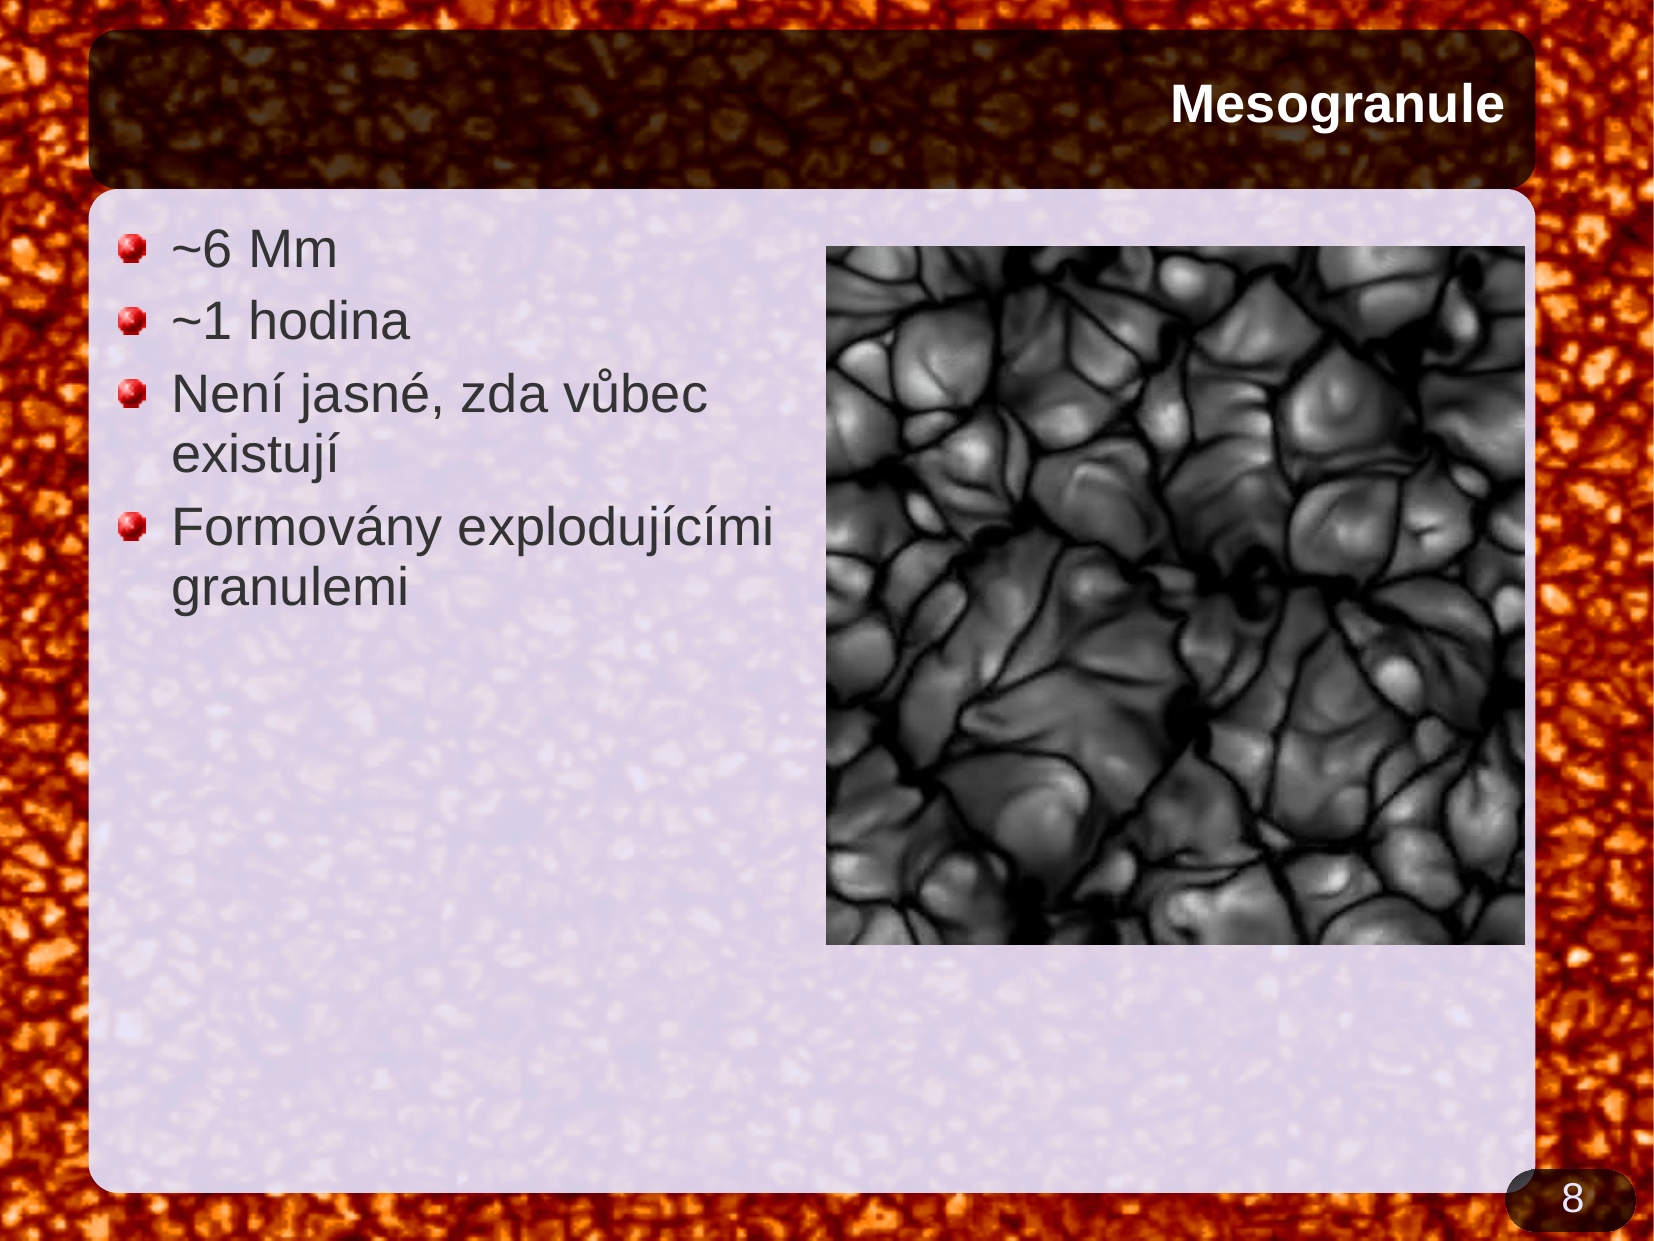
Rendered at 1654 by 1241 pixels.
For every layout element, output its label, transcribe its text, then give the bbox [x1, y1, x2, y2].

picture [0, 0, 1654, 1241]
title Mesogranule [118, 59, 1506, 148]
list ~6 Mm ~1 hodina Není jasné, zda vůbec existují Formovány explodujícími granulemi [118, 218, 781, 1164]
